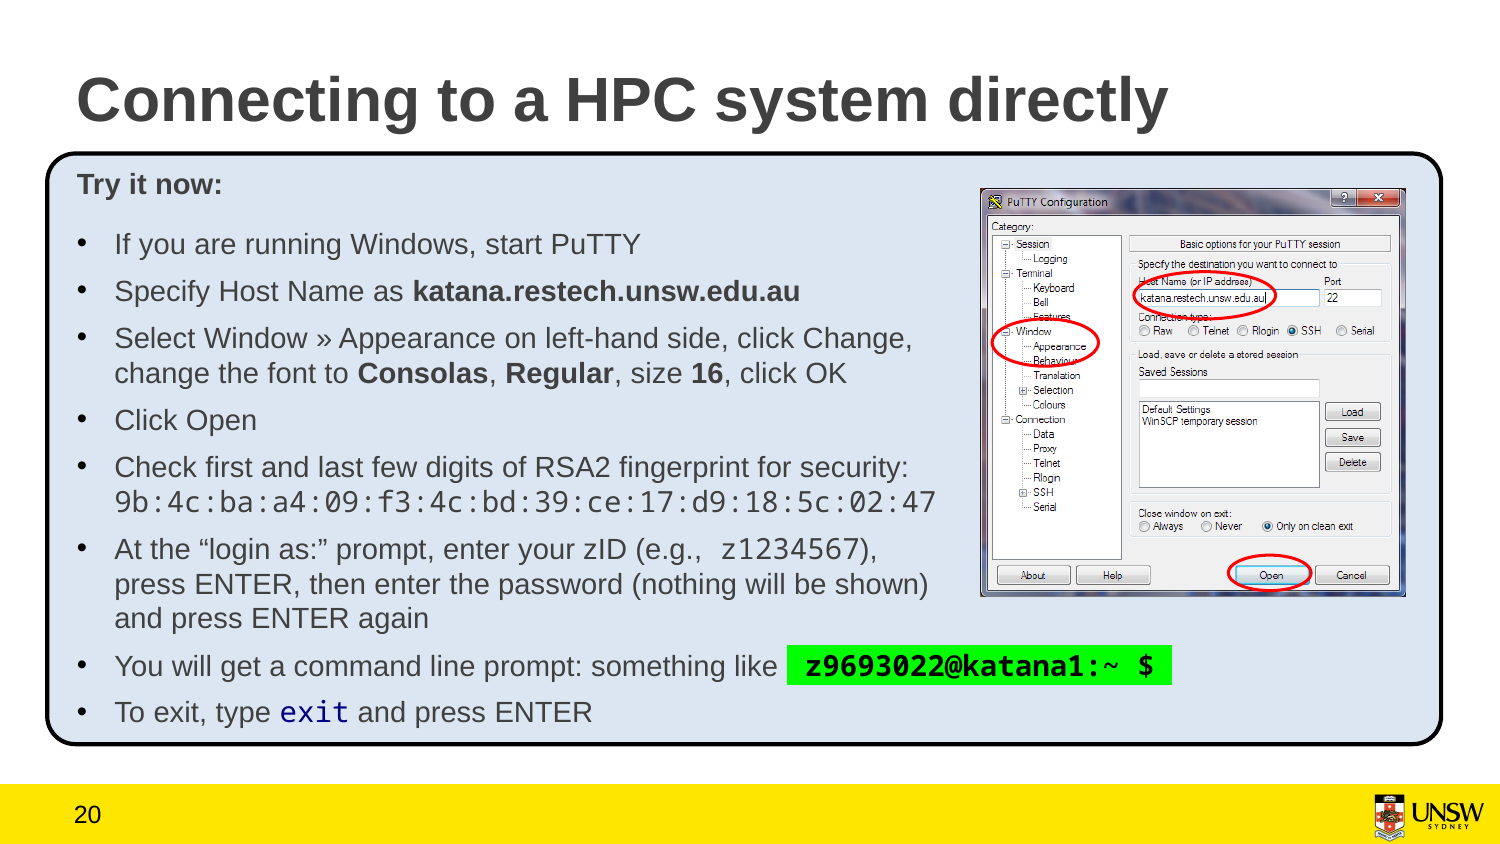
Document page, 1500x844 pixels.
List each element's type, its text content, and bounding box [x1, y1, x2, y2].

list Try it now: If you are running Windows, start PuTTY Specify Host Name as katana.restech.unsw.edu.au Select Window » Appearance on left-hand side, click Change, change the font to Consolas, Regular, size 16, click OK Click Open Check first and last few digits of RSA2 fingerprint for security: 9b:4c:ba:a4:09:f3:4c:bd:39:ce:17:d9:18:5c:02:47 At the “login as:” prompt, enter your zID (e.g., z1234567), press ENTER, then enter the password (nothing will be shown) and press ENTER again You will get a command line prompt: something like z9693022@katana1:~ $ To exit, type exit and press ENTER [76, 165, 1424, 756]
picture [0, 784, 1500, 844]
text_box [47, 153, 1442, 745]
text_box <number> [59, 791, 219, 839]
picture [980, 188, 1406, 597]
title Connecting to a HPC system directly [76, 59, 1427, 136]
